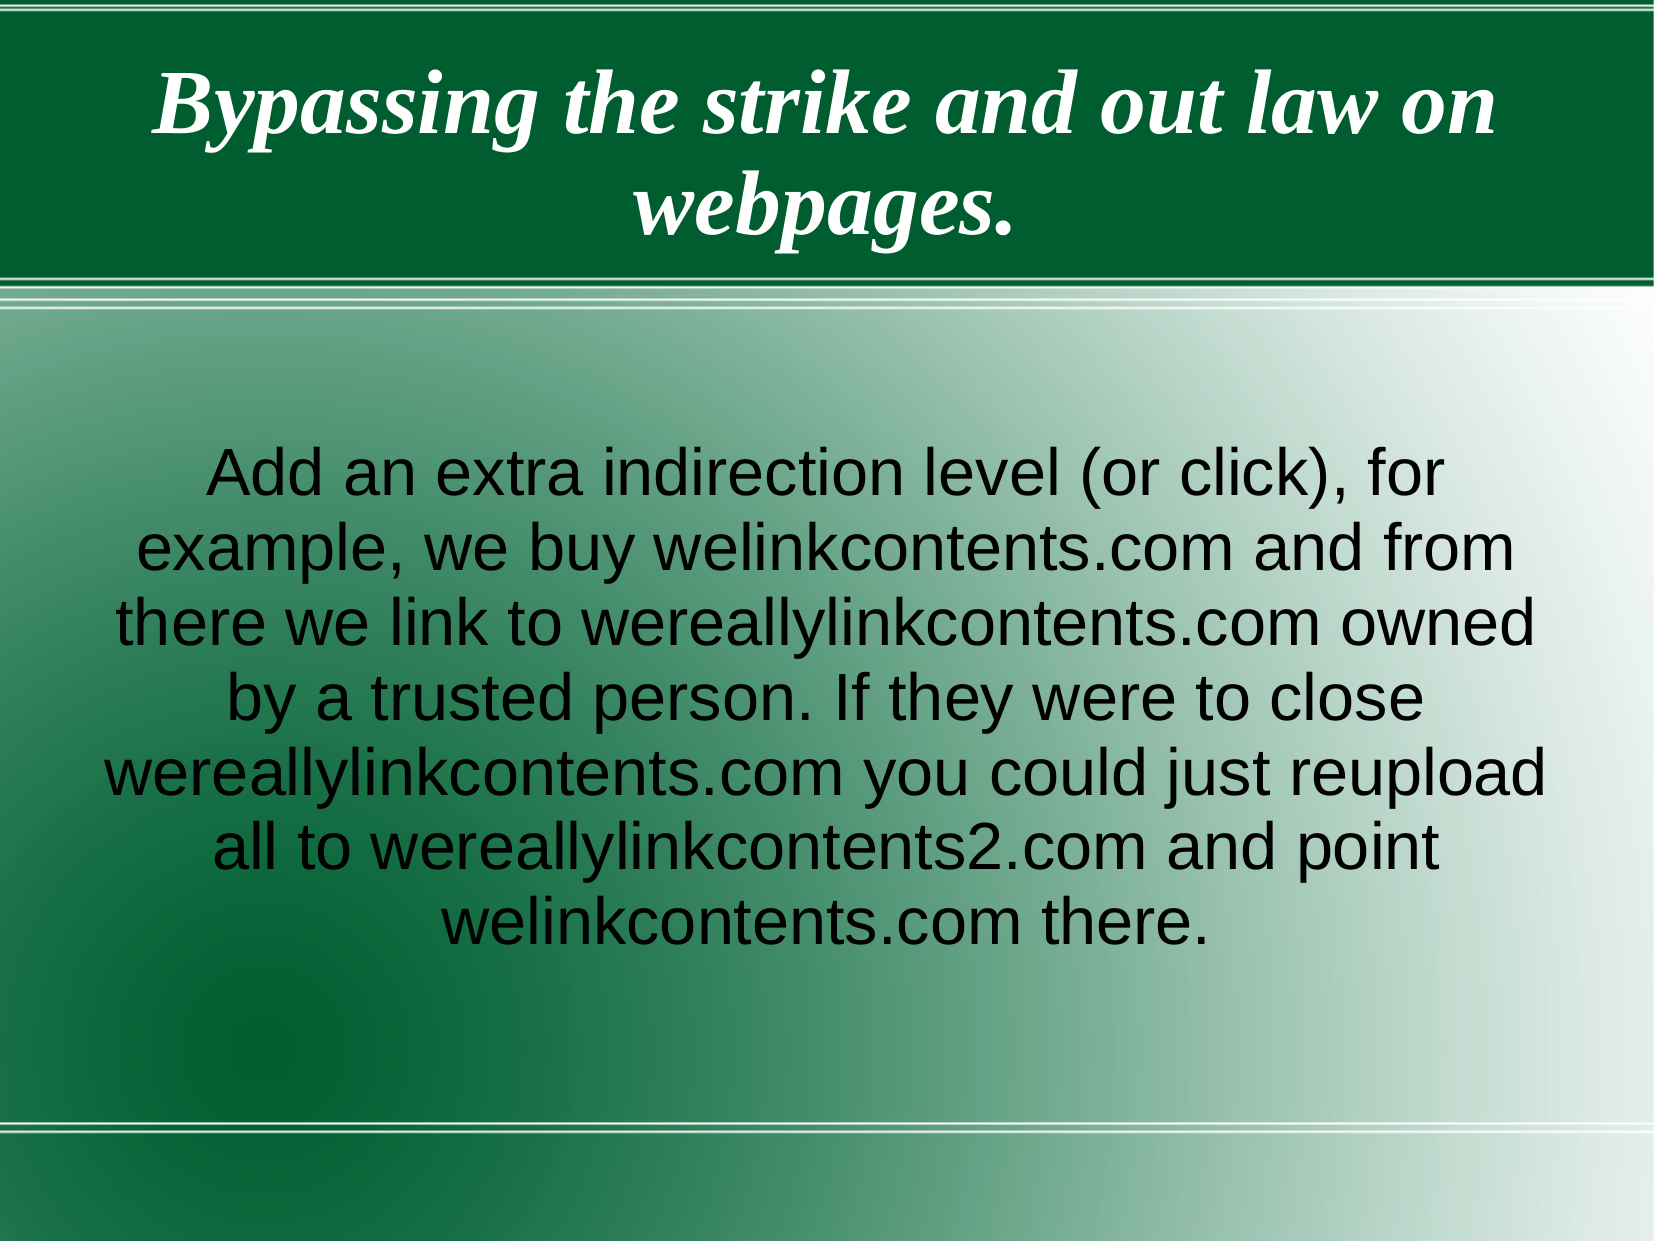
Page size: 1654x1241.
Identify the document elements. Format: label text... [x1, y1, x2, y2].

picture [0, 0, 1654, 1241]
title Bypassing the strike and out law on webpages. [82, 49, 1571, 257]
subtitle Add an extra indirection level (or click), for example, we buy welinkcontents.com and from there we link to wereallylinkcontents.com owned by a trusted person. If they were to close wereallylinkcontents.com you could just reupload all to wereallylinkcontents2.com and point welinkcontents.com there. [82, 337, 1571, 1057]
